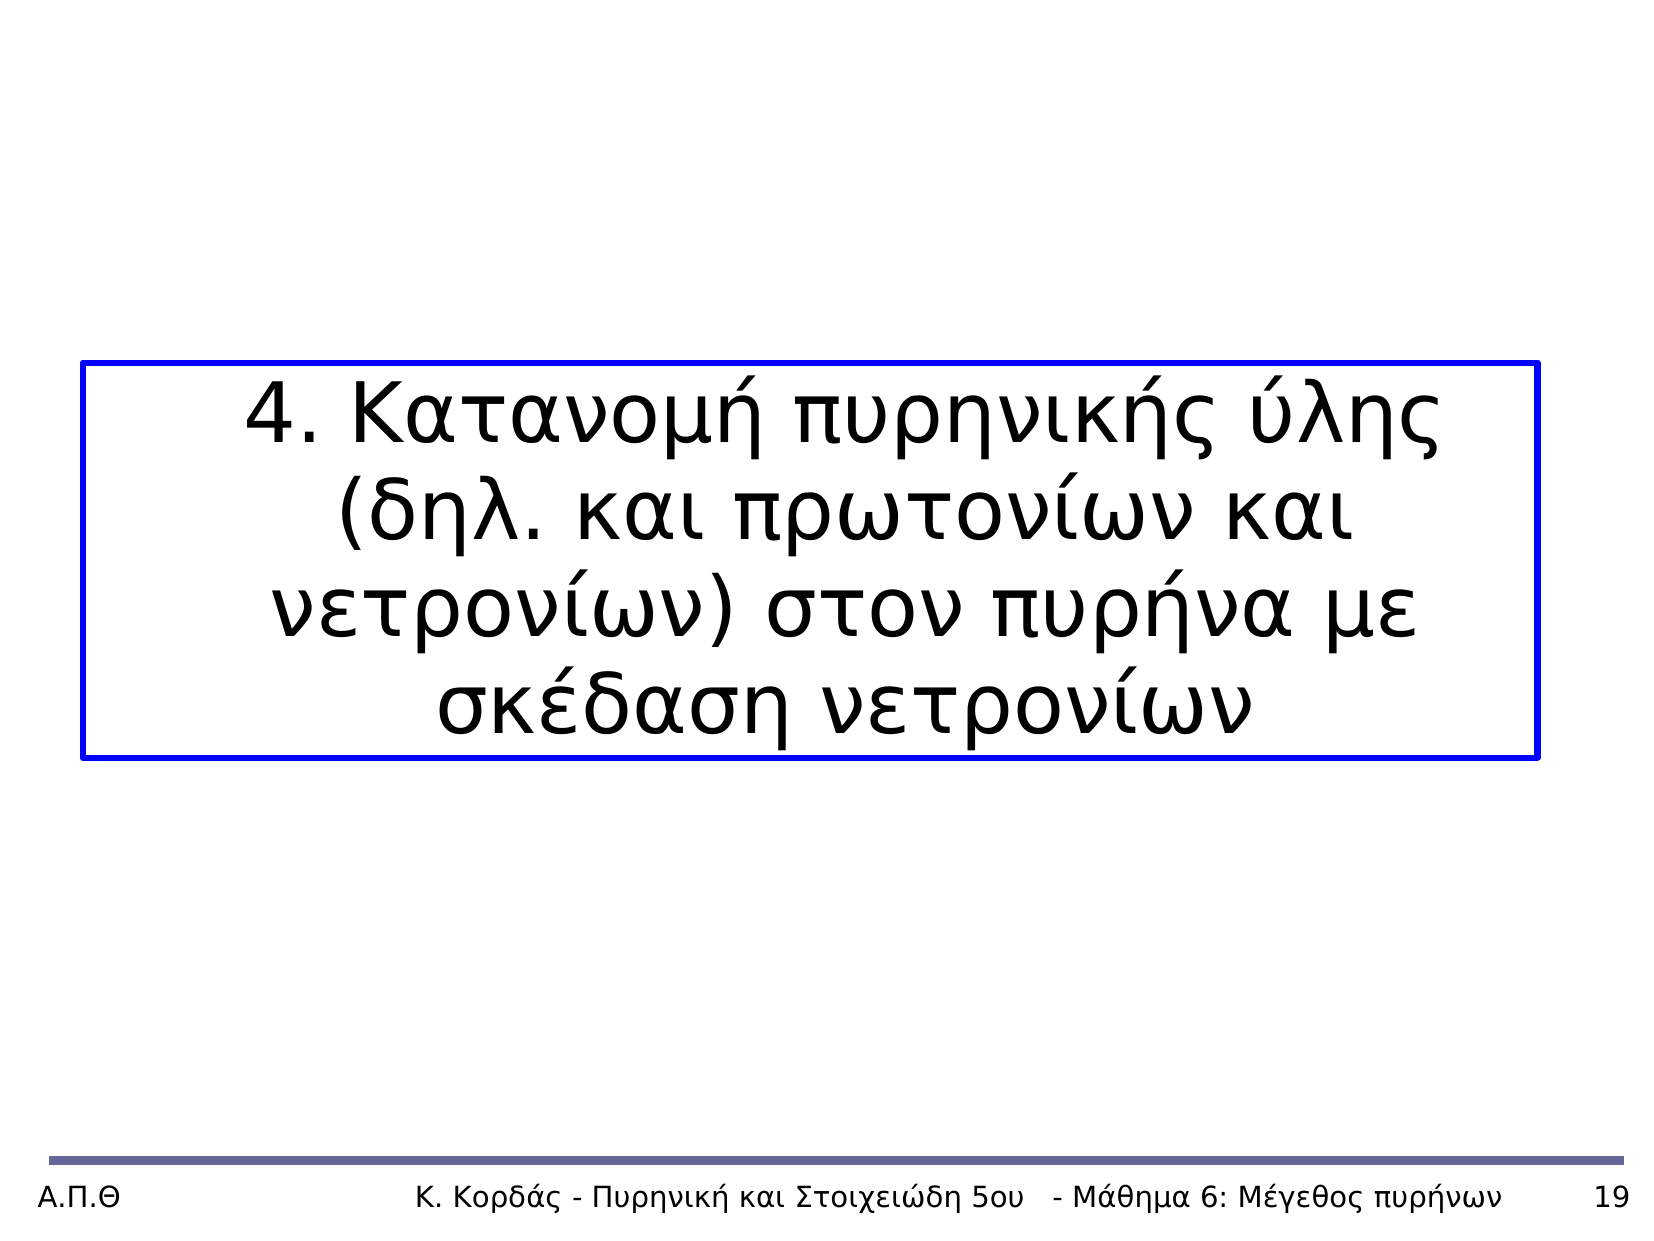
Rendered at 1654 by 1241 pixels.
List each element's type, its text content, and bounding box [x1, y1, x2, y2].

list 4. Κατανομή πυρηνικής ύλης (δηλ. και πρωτονίων και νετρονίων) στον πυρήνα με σκέδαση νετρονίων [82, 362, 1538, 758]
